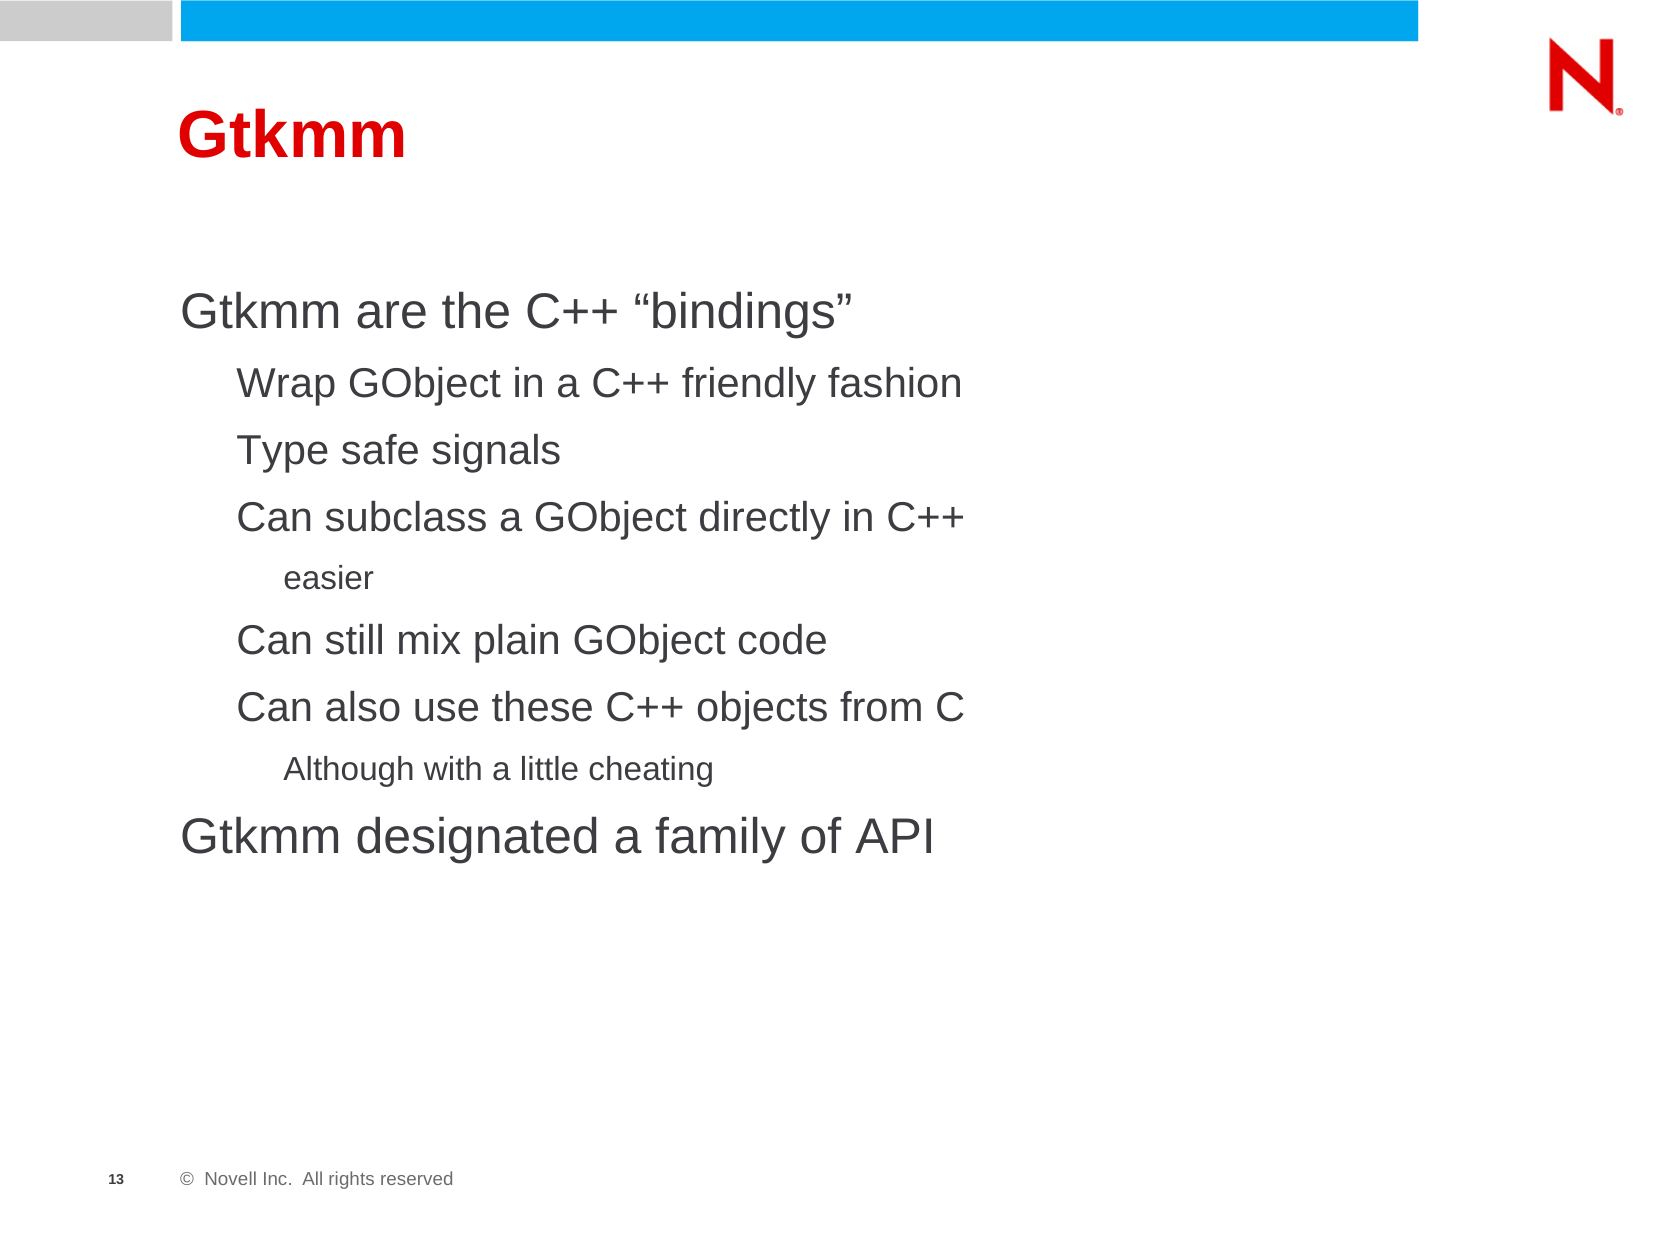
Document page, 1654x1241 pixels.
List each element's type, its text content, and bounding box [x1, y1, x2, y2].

title Gtkmm [177, 46, 1525, 226]
list Gtkmm are the C++ “bindings” Wrap GObject in a C++ friendly fashion Type safe signals Can subclass a GObject directly in C++ easier Can still mix plain GObject code Can also use these C++ objects from C Although with a little cheating Gtkmm designated a family of API [180, 280, 1547, 1087]
picture [1547, 35, 1624, 117]
